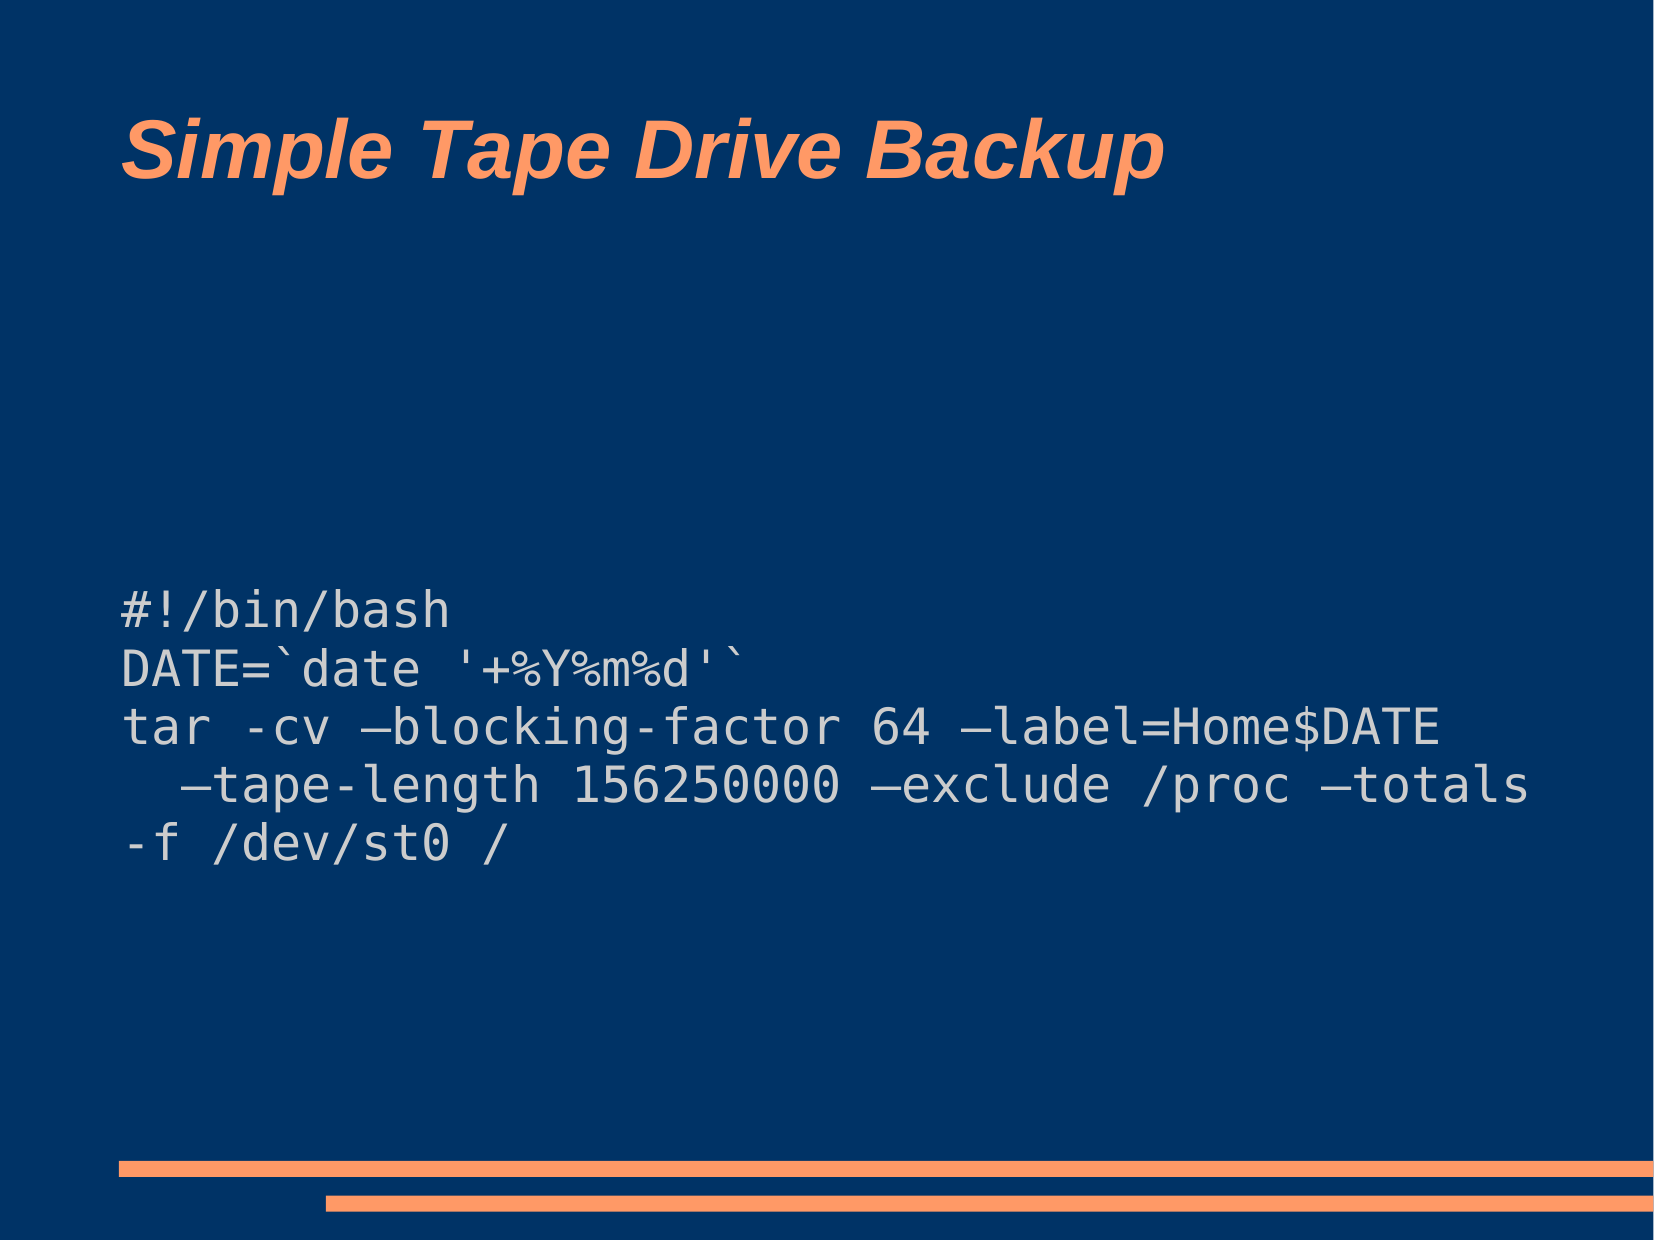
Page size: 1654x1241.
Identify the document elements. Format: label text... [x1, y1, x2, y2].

title Simple Tape Drive Backup [121, 46, 1534, 254]
subtitle #!/bin/bash DATE=`date '+%Y%m%d'` tar -cv –blocking-factor 64 –label=Home$DATE –tape-length 156250000 –exclude /proc –totals -f /dev/st0 / [121, 322, 1561, 1133]
